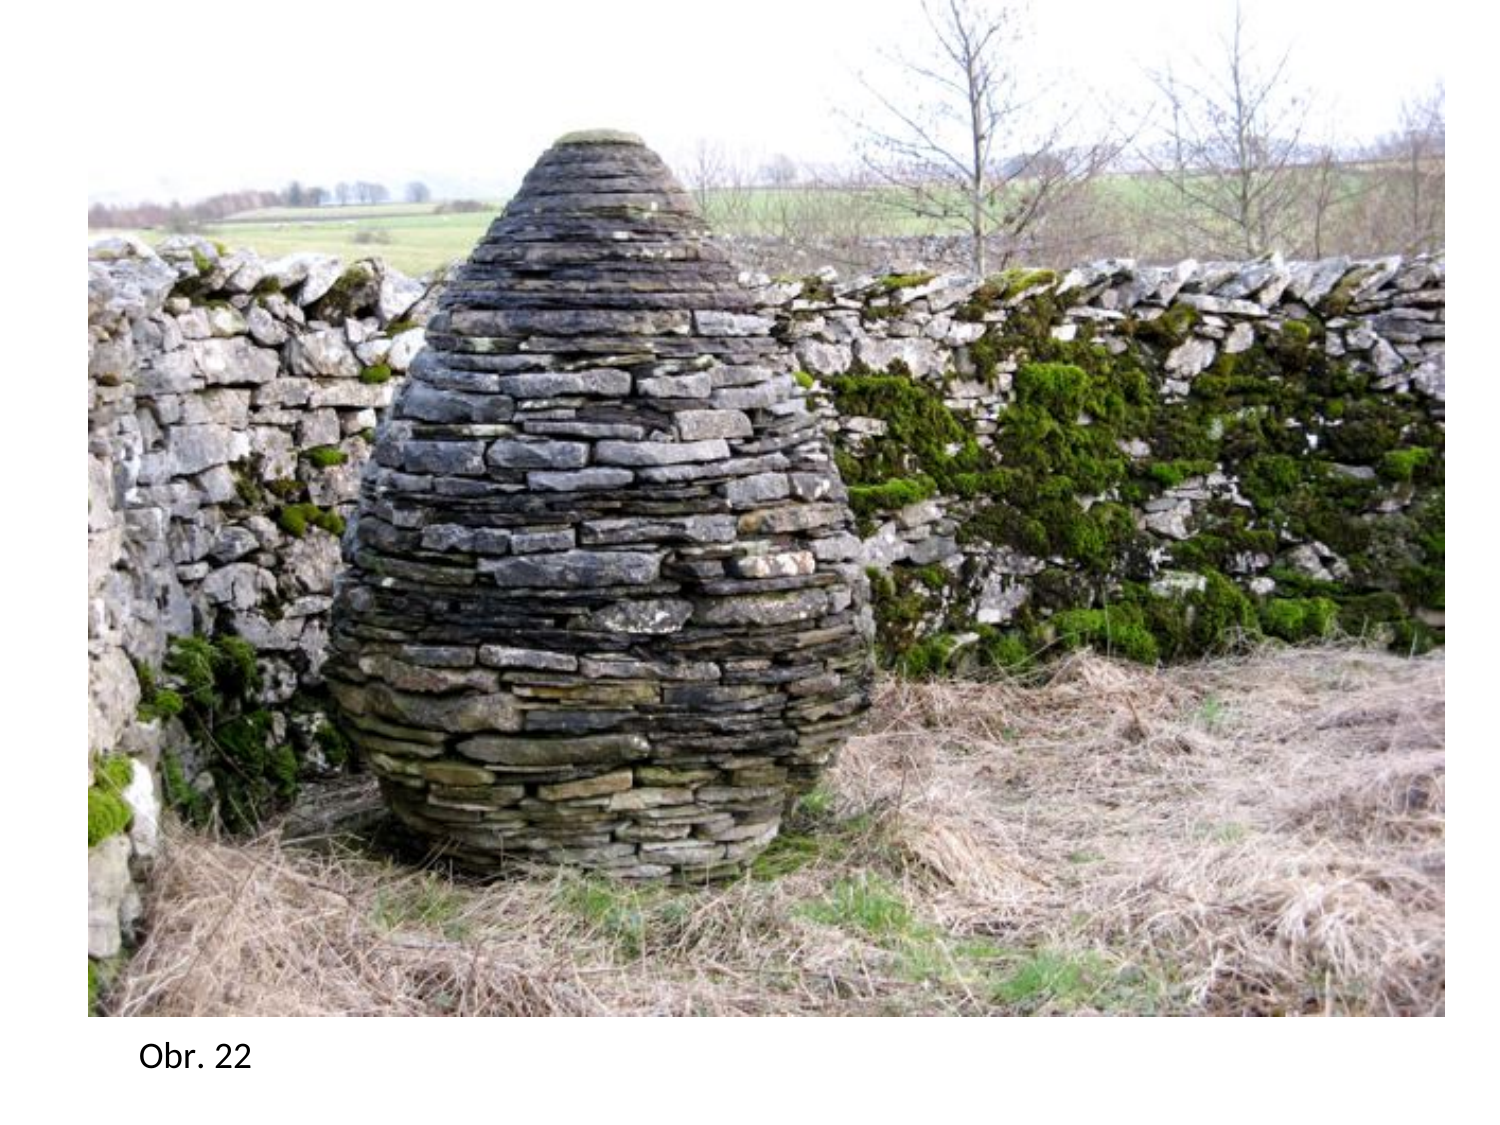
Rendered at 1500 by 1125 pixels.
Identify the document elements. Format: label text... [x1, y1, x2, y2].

text_box [88, 0, 1445, 1017]
text_box Obr. 22 [123, 1023, 301, 1084]
